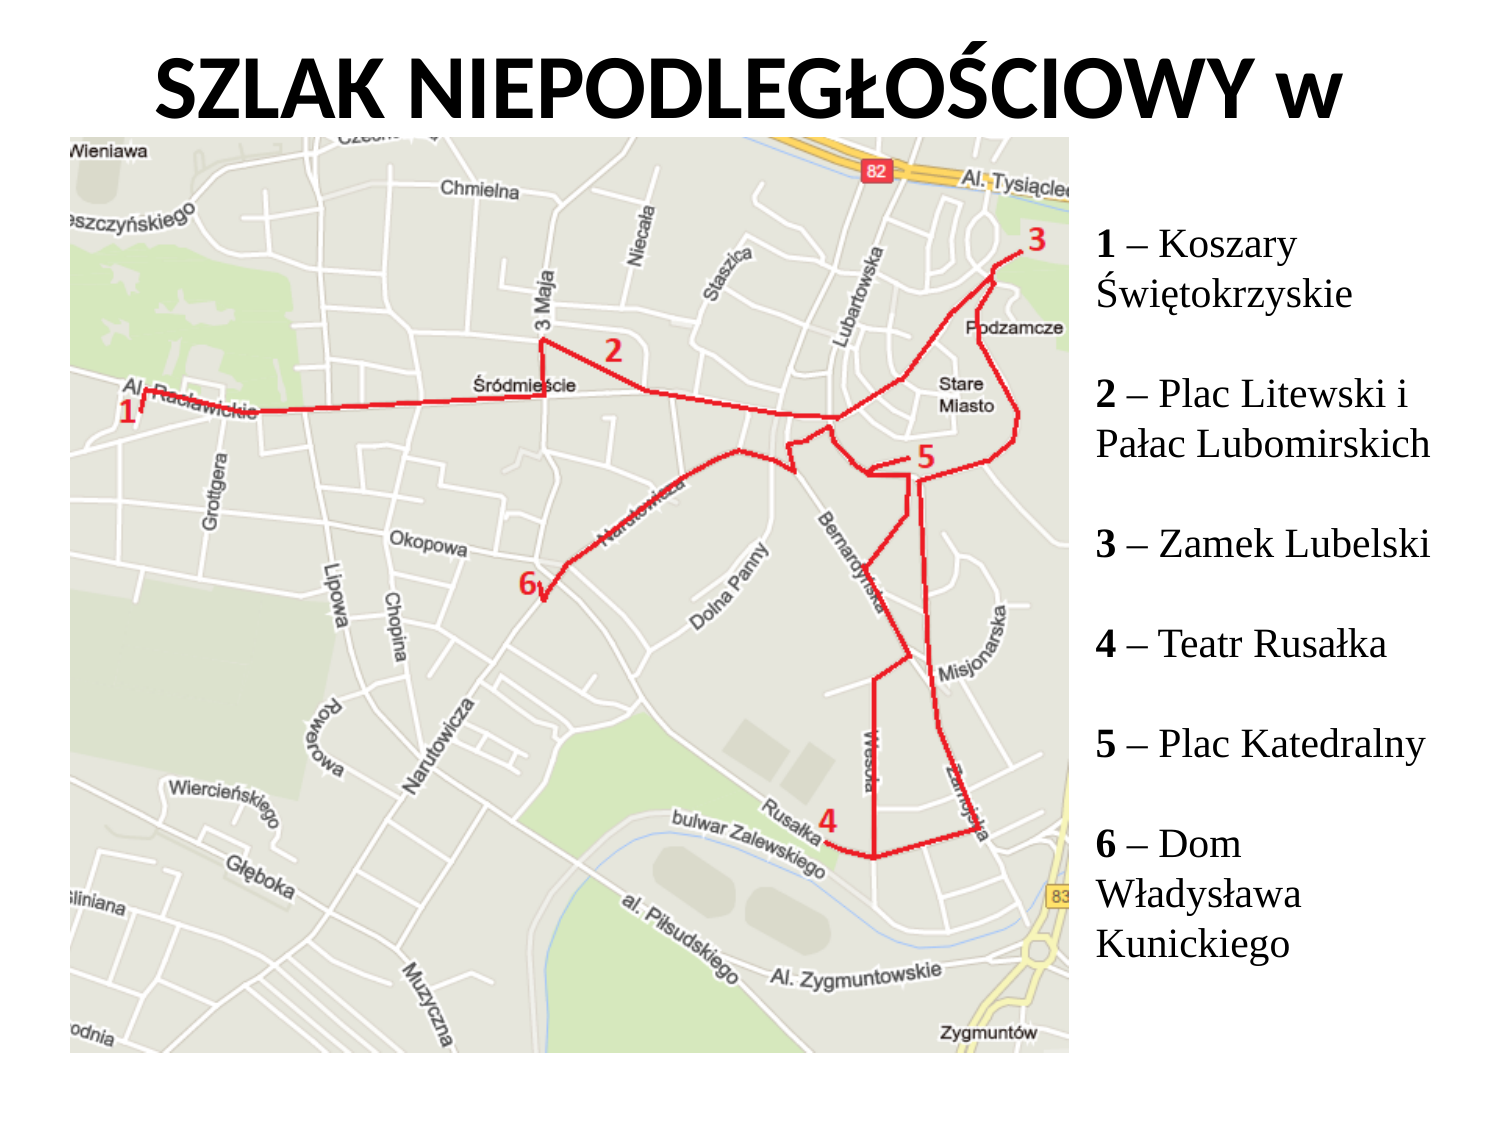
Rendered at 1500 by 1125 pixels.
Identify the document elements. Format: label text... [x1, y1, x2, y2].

picture [70, 137, 1069, 1053]
title SZLAK NIEPODLEGŁOŚCIOWY w Lublinie [0, 19, 1500, 149]
text_box 1 – Koszary Świętokrzyskie 2 – Plac Litewski i Pałac Lubomirskich 3 – Zamek Lubelski 4 – Teatr Rusałka 5 – Plac Katedralny 6 – Dom Władysława Kunickiego [1080, 208, 1447, 1064]
